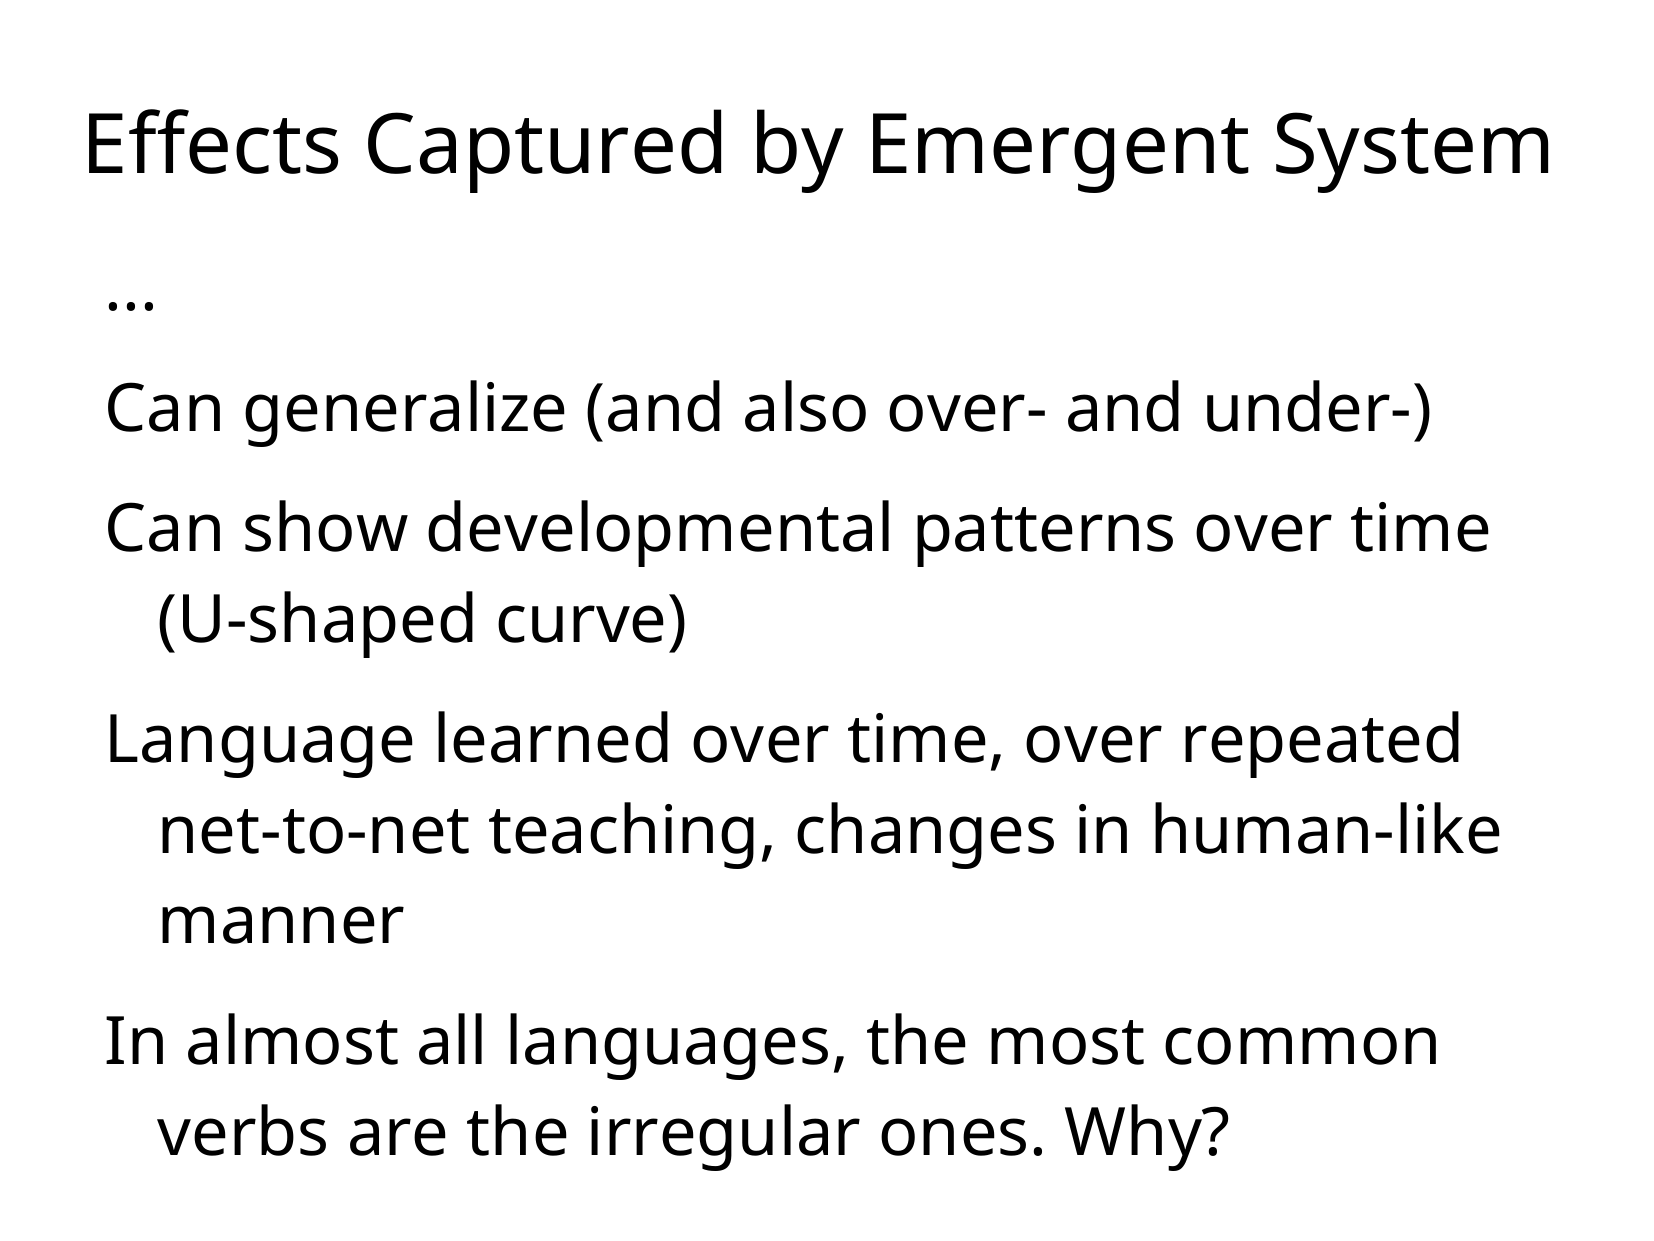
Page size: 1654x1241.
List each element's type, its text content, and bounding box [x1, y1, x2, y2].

list ... Can generalize (and also over- and under-) Can show developmental patterns over time (U-shaped curve) Language learned over time, over repeated net-to-net teaching, changes in human-like manner In almost all languages, the most common verbs are the irregular ones. Why? [86, 239, 1576, 1058]
title Effects Captured by Emergent System [75, 37, 1564, 245]
